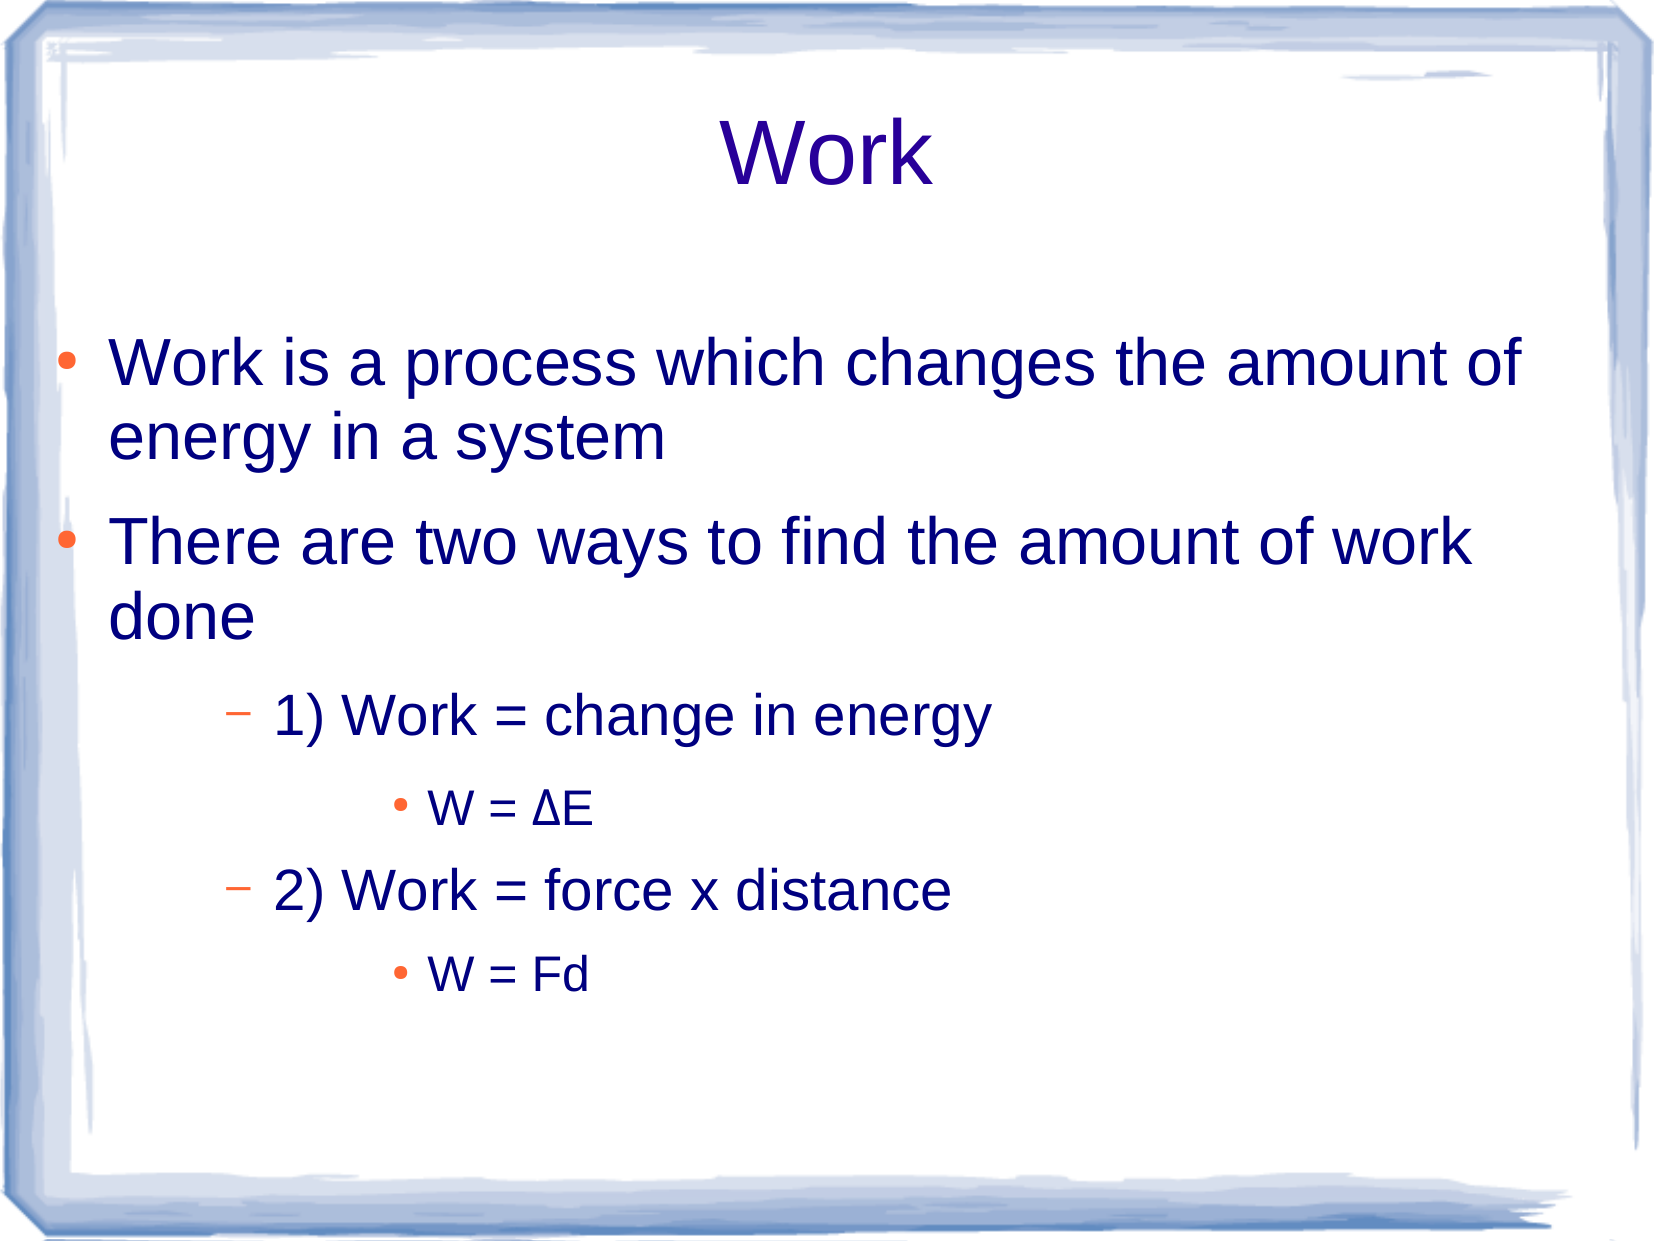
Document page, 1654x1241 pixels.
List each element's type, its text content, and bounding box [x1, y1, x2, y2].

title Work [82, 56, 1571, 250]
list Work is a process which changes the amount of energy in a system There are two ways to find the amount of work done 1) Work = change in energy W = ΔE 2) Work = force x distance W = Fd [37, 324, 1613, 1000]
picture [0, 0, 1654, 1241]
